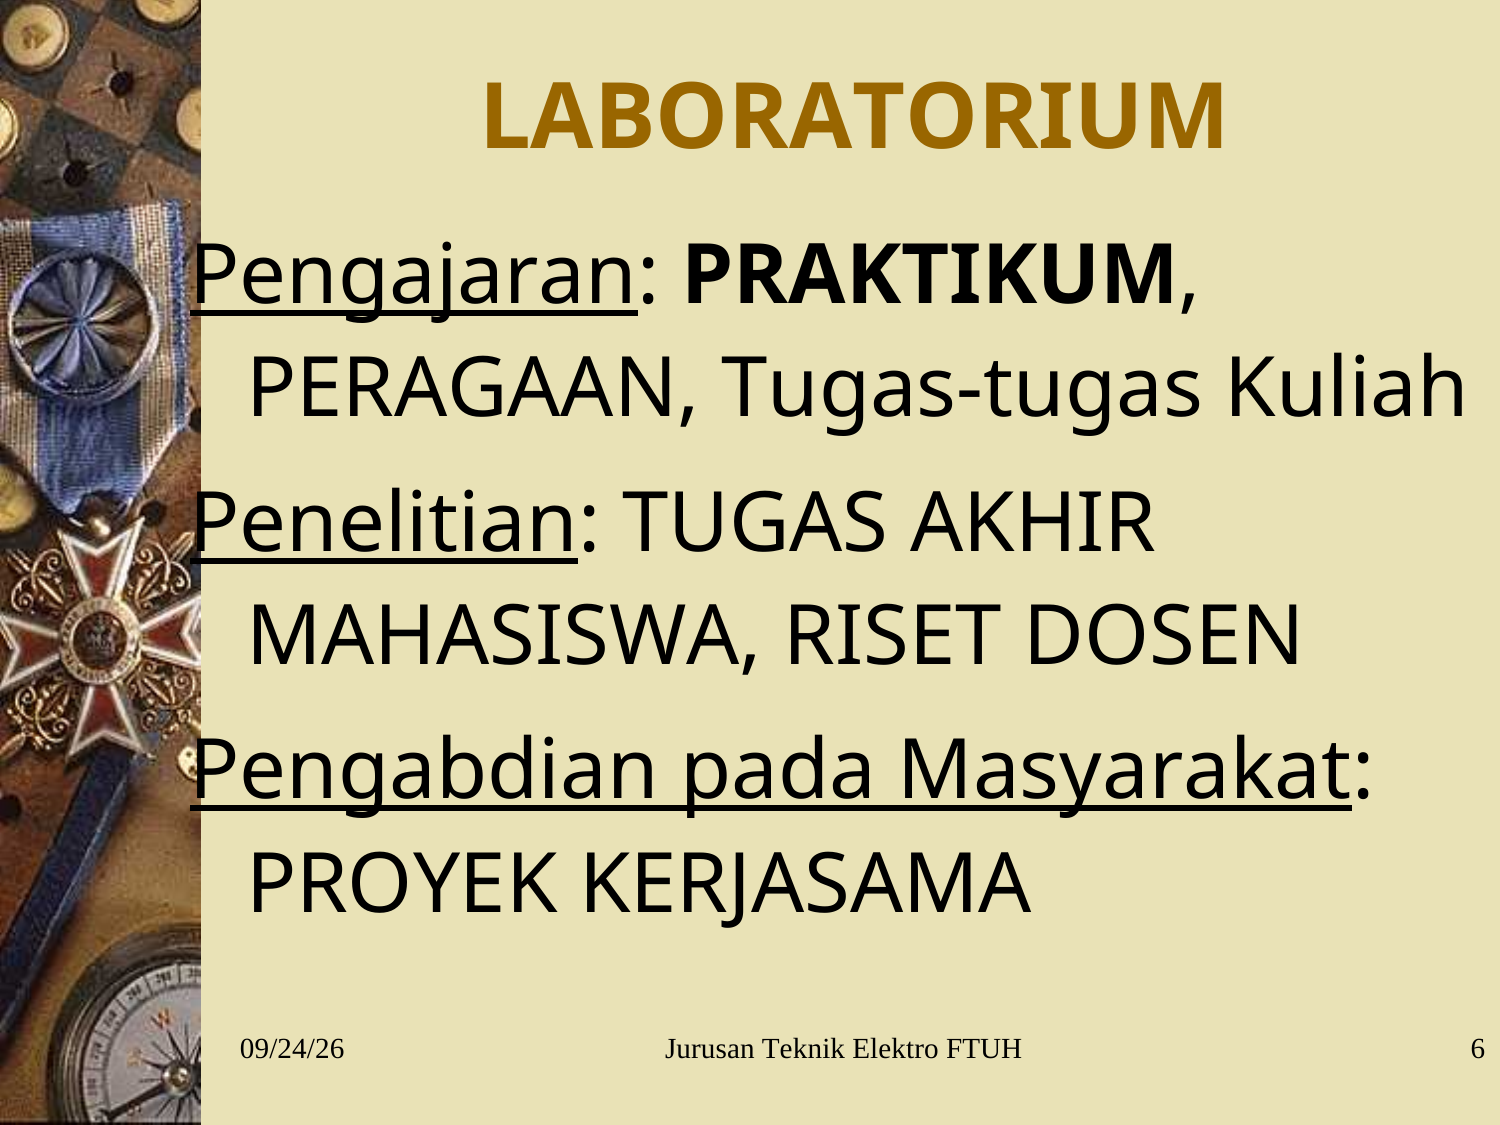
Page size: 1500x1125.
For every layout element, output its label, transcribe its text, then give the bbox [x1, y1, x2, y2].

title LABORATORIUM [236, 19, 1474, 206]
picture [0, 0, 201, 1125]
list Pengajaran: PRAKTIKUM, PERAGAAN, Tugas-tugas Kuliah Penelitian: TUGAS AKHIR MAHASISWA, RISET DOSEN Pengabdian pada Masyarakat: PROYEK KERJASAMA [174, 206, 1500, 1040]
